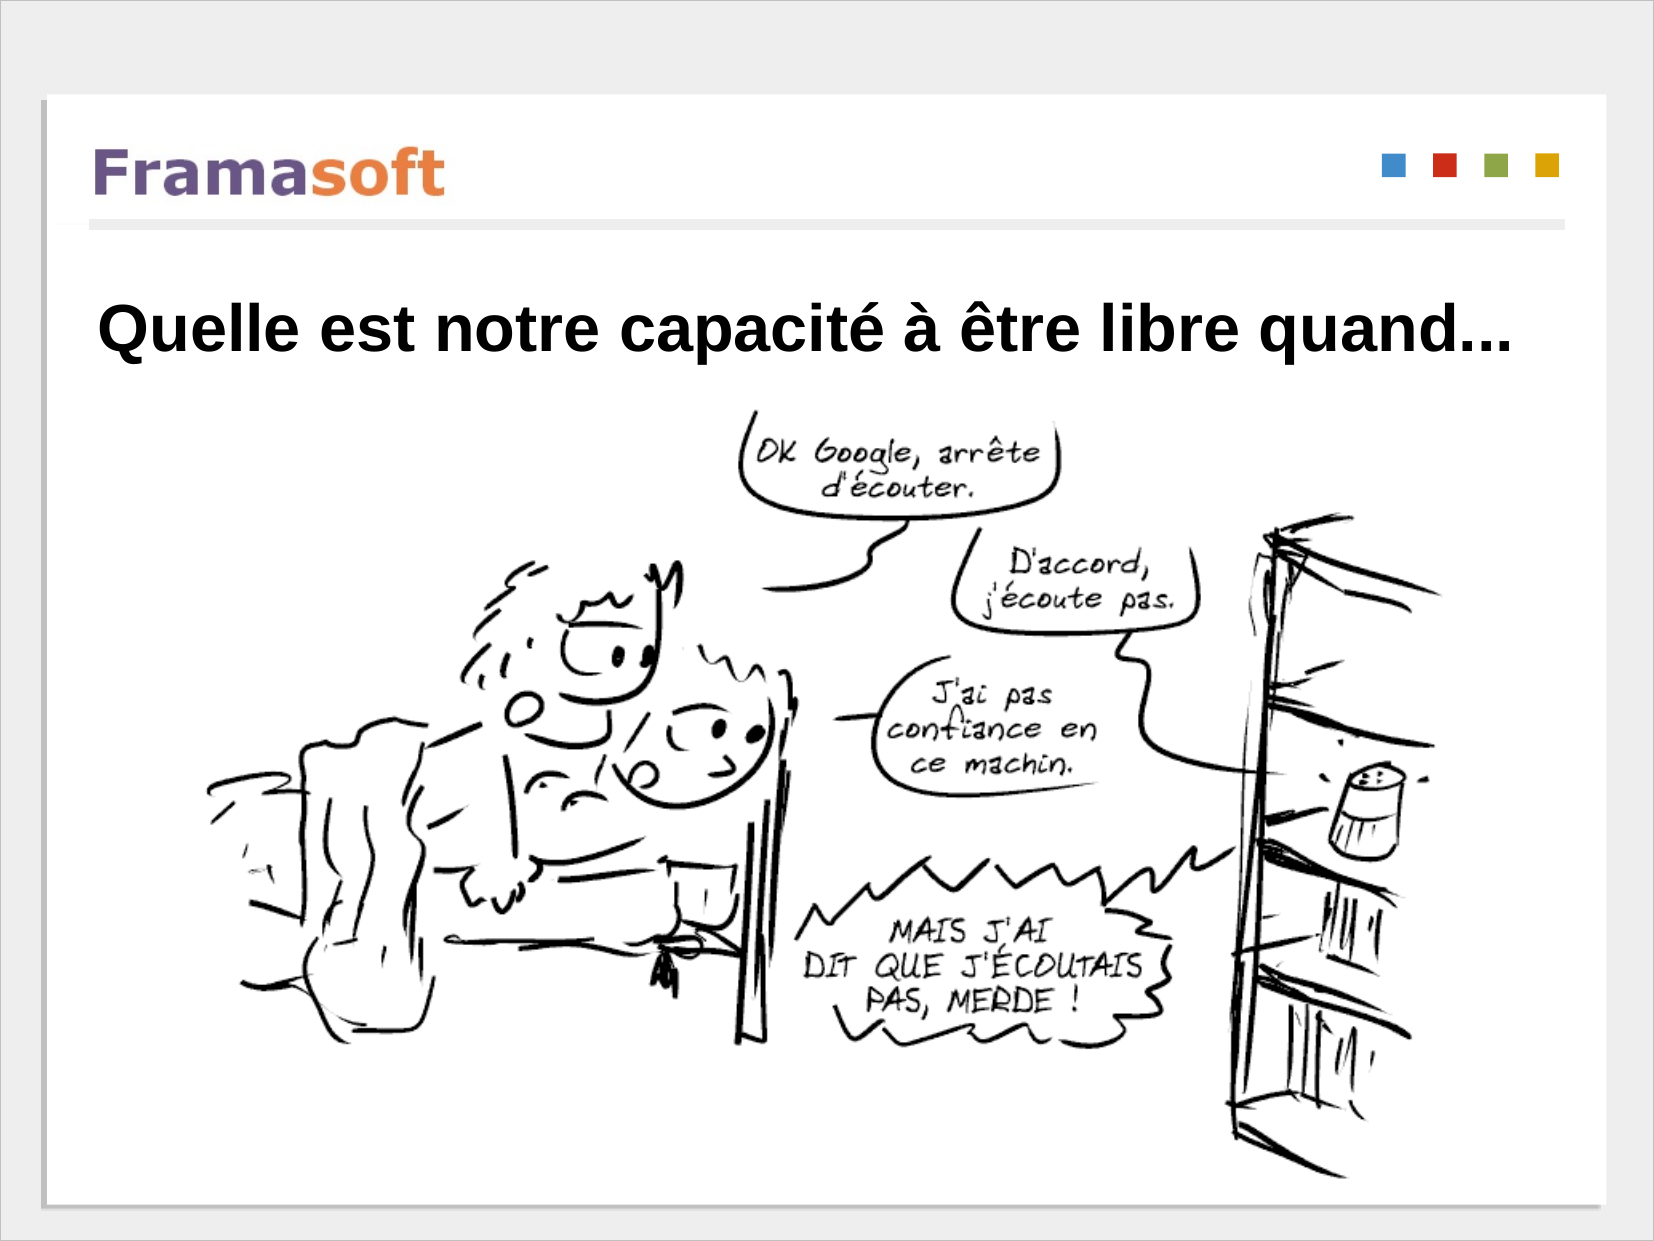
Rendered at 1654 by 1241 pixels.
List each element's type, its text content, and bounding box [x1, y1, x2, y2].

picture [185, 407, 1465, 1182]
text_box Quelle est notre capacité à être libre quand... [82, 283, 1560, 378]
text_box [0, 0, 1654, 1241]
picture [54, 104, 508, 225]
